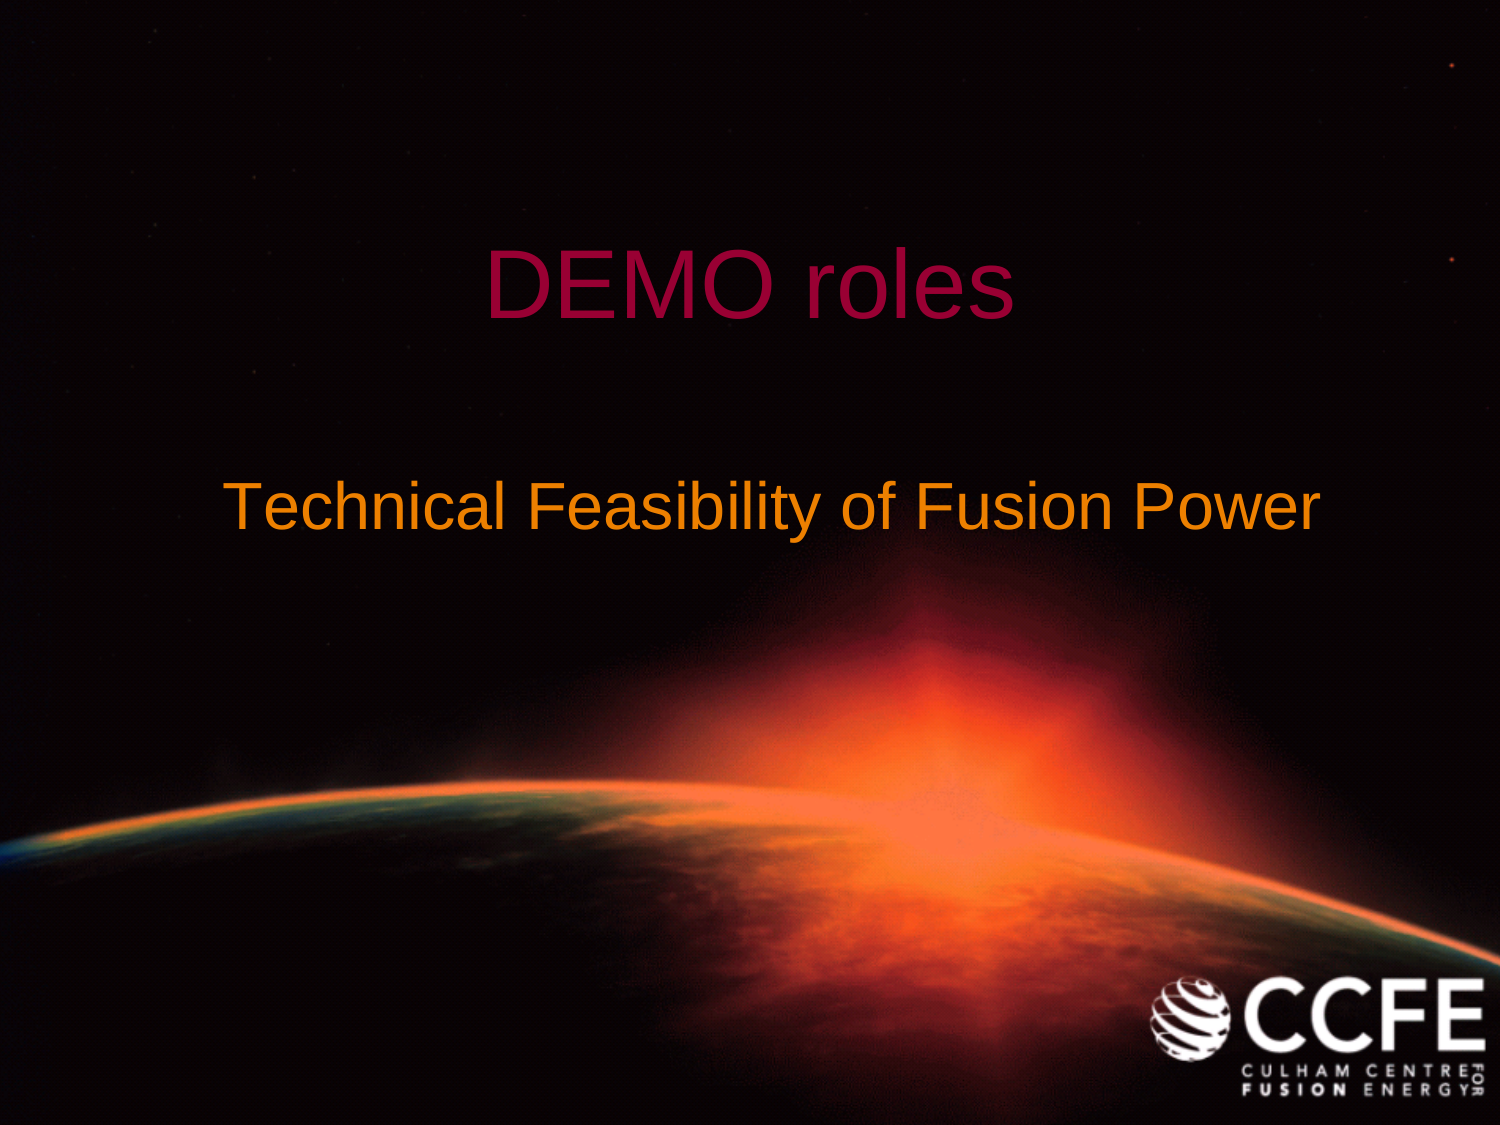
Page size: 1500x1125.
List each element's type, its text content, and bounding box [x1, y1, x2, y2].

picture [0, 0, 1500, 1125]
text_box DEMO roles [112, 90, 1388, 469]
text_box Technical Feasibility of Fusion Power [171, 455, 1353, 584]
